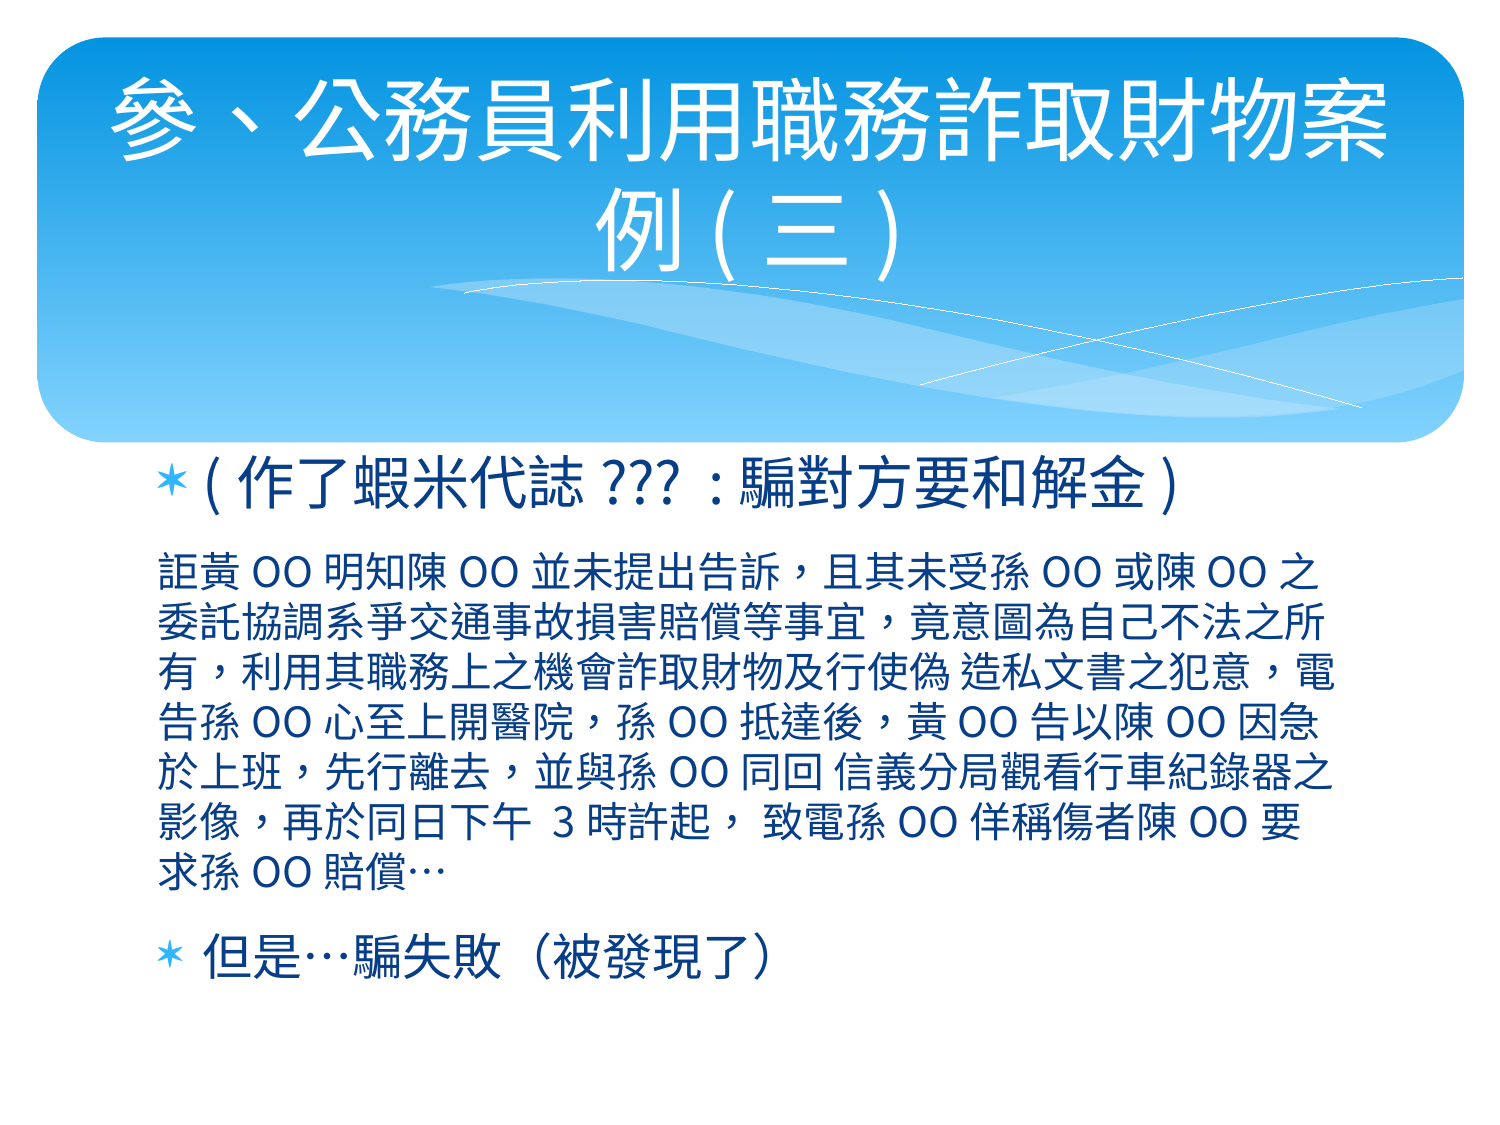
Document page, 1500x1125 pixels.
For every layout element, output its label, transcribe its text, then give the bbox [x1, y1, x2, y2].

list (作了蝦米代誌??? :騙對方要和解金) 詎黃OO明知陳OO並未提出告訴，且其未受孫OO或陳OO之委託協調系爭交通事故損害賠償等事宜，竟意圖為自己不法之所有，利用其職務上之機會詐取財物及行使偽 造私文書之犯意，電告孫OO心至上開醫院，孫OO抵達後，黃OO告以陳OO因急於上班，先行離去，並與孫OO同回 信義分局觀看行車紀錄器之影像，再於同日下午 3時許起， 致電孫OO佯稱傷者陳OO要求孫OO賠償… 但是…騙失敗（被發現了） [143, 438, 1359, 1005]
title 參、公務員利用職務詐取財物案例(三) [75, 55, 1425, 261]
